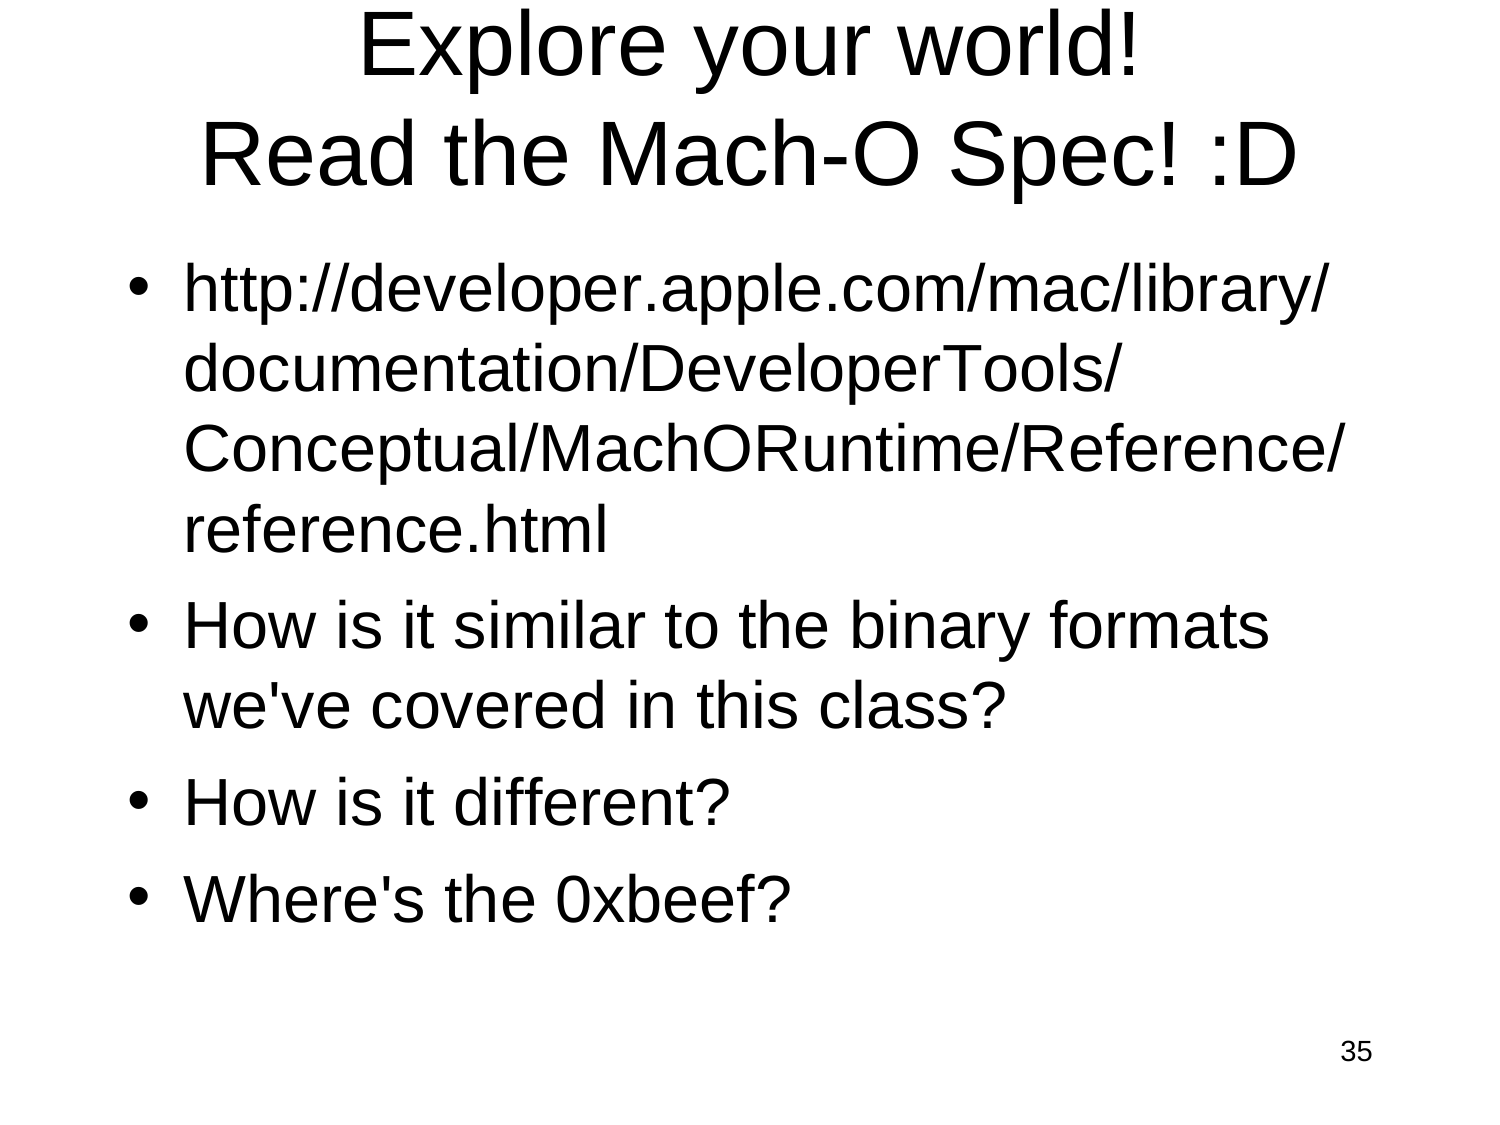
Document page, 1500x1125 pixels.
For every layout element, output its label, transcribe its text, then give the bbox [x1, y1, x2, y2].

list http://developer.apple.com/mac/library/documentation/DeveloperTools/Conceptual/MachORuntime/Reference/reference.html How is it similar to the binary formats we've covered in this class? How is it different? Where's the 0xbeef? [112, 237, 1388, 1051]
title Explore your world! Read the Mach-O Spec! :D [0, 0, 1500, 212]
text_box <number> [1074, 1025, 1388, 1101]
